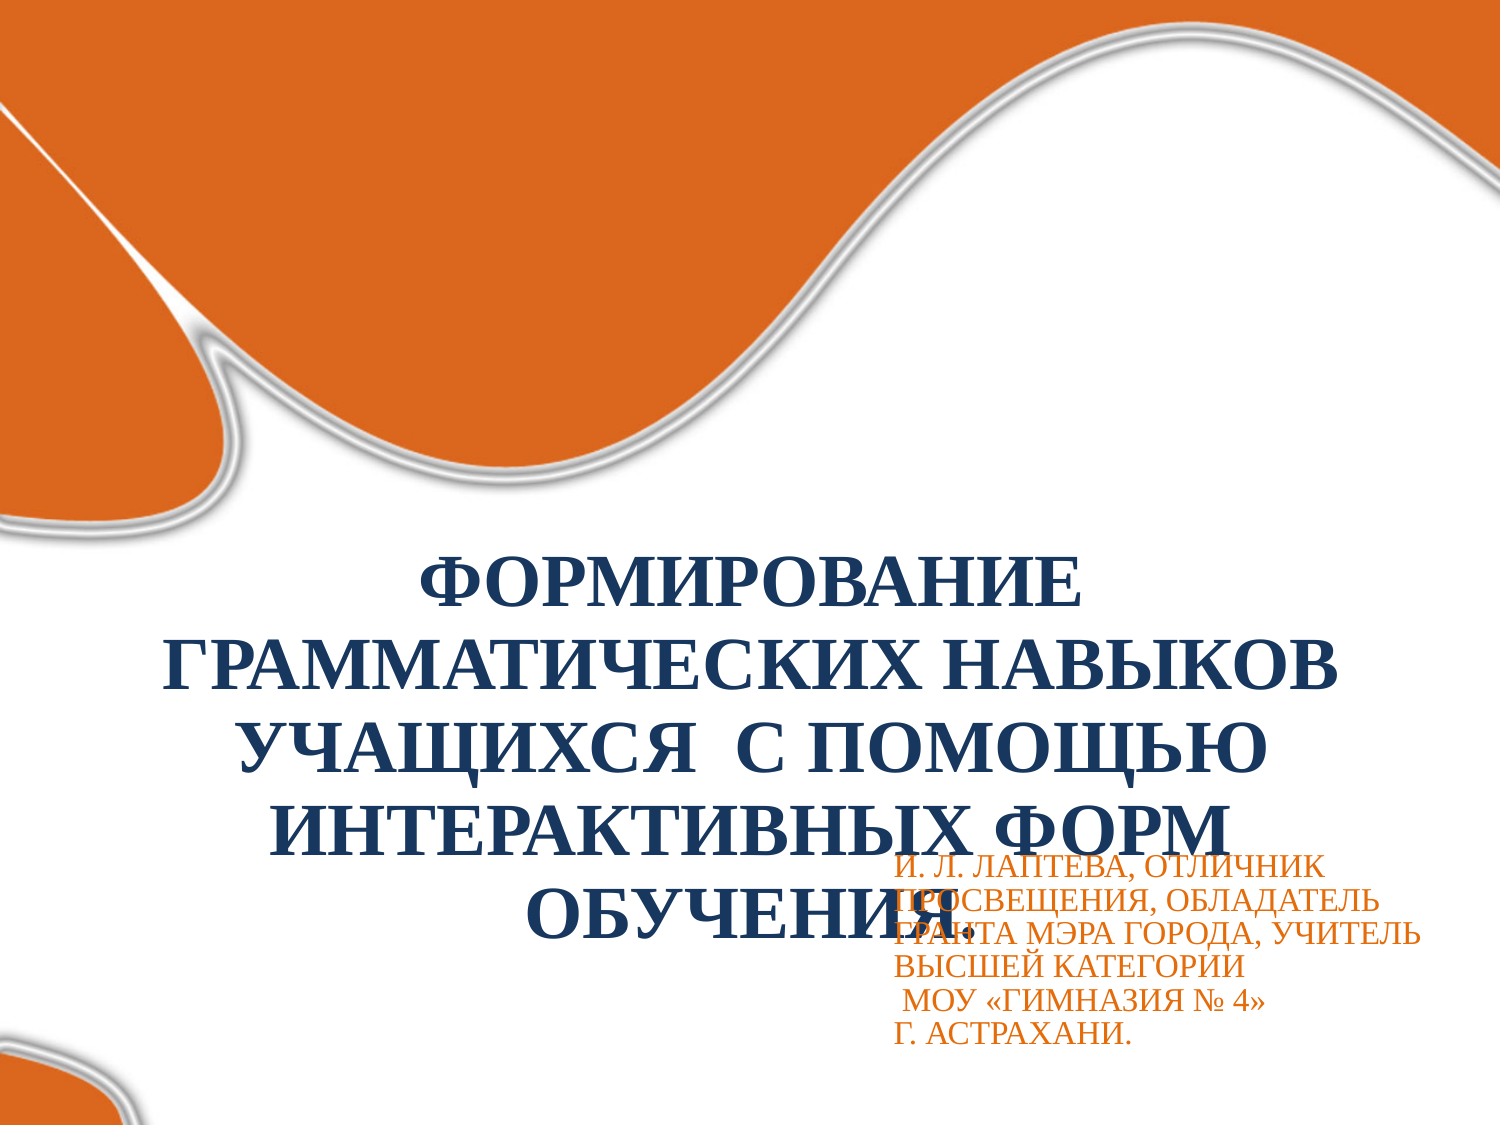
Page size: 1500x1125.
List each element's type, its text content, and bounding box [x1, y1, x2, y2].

picture [0, 0, 1500, 1125]
title ФОРМИРОВАНИЕ ГРАММАТИЧЕСКИХ НАВЫКОВ УЧАЩИХСЯ С ПОМОЩЬЮ ИНТЕРАКТИВНЫХ ФОРМ ОБУЧЕНИЯ. [50, 457, 1454, 763]
text_box И. Л. ЛАПТЕВА, ОТЛИЧНИК ПРОСВЕЩЕНИЯ, ОБЛАДАТЕЛЬ ГРАНТА МЭРА ГОРОДА, УЧИТЕЛЬ ВЫСШЕЙ КАТЕГОРИИ МОУ «ГИМНАЗИЯ № 4» Г. АСТРАХАНИ. [878, 843, 1465, 1059]
